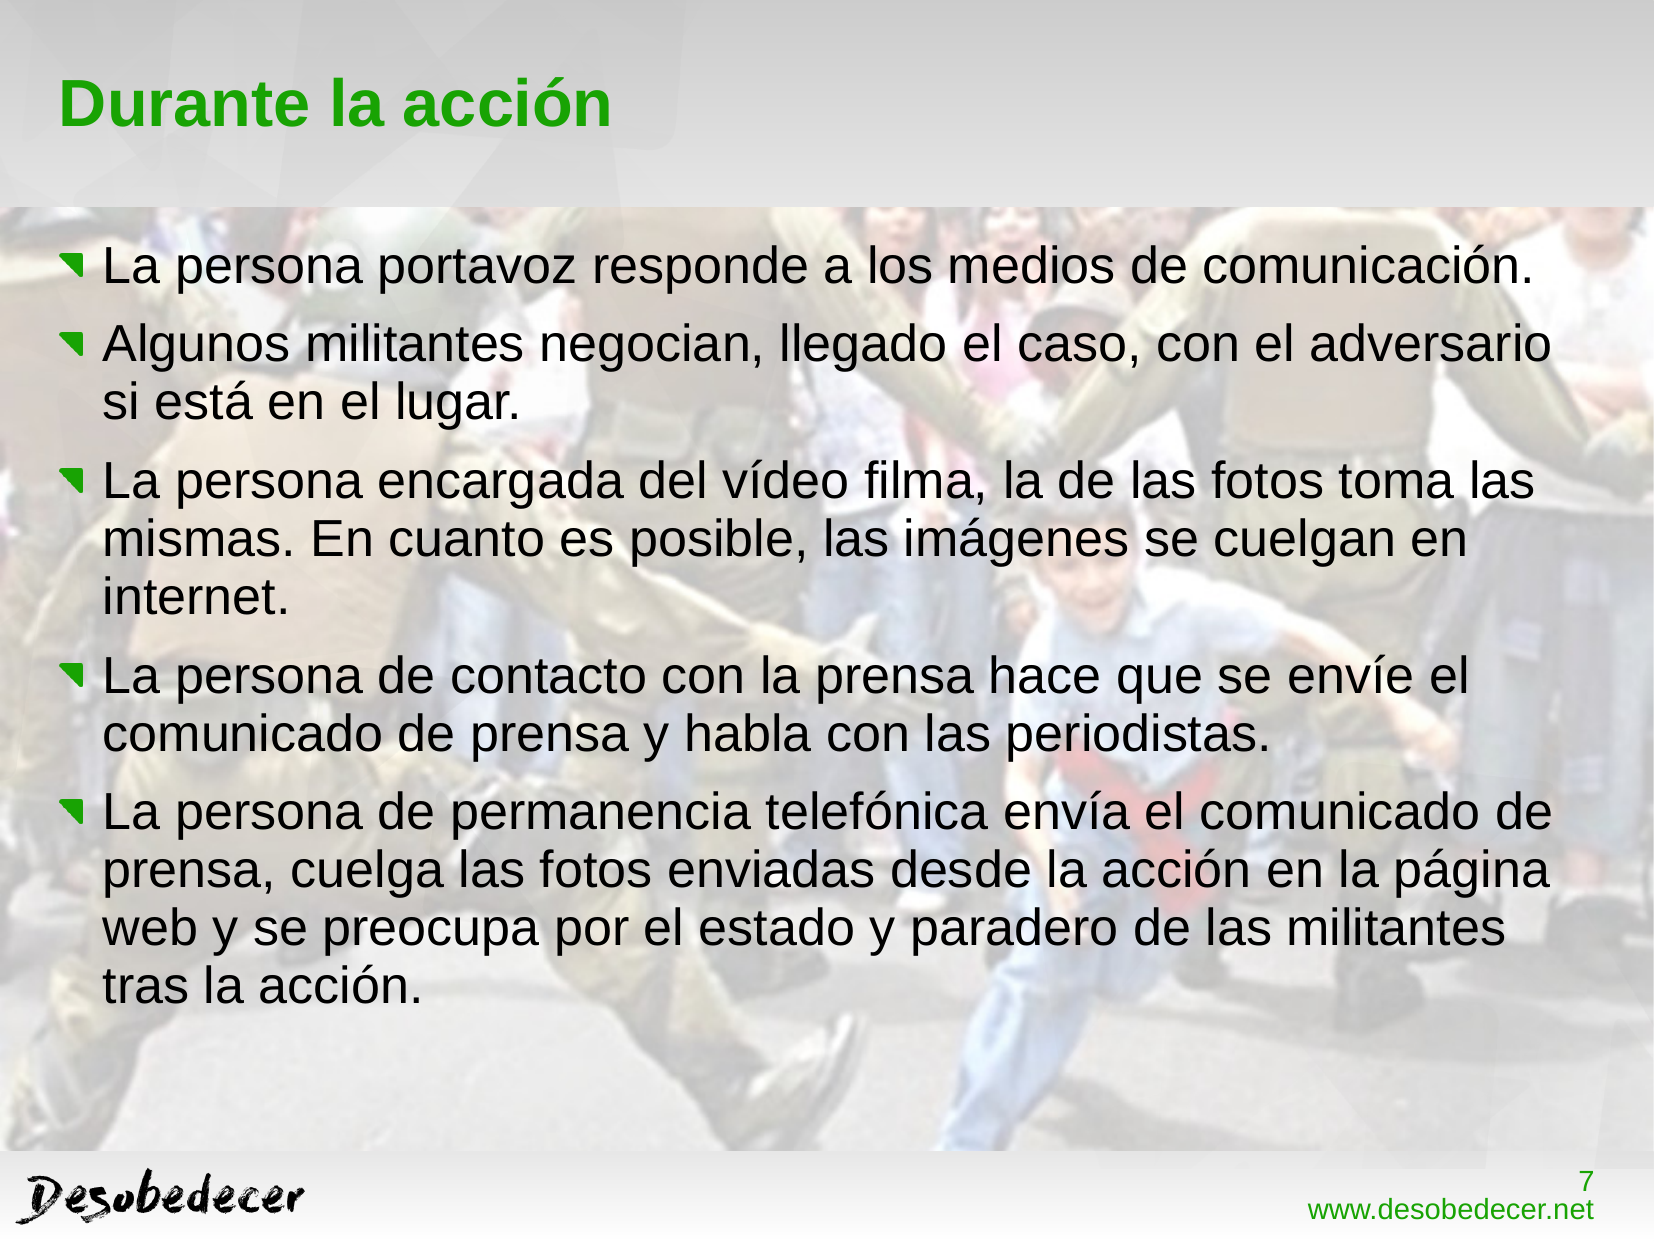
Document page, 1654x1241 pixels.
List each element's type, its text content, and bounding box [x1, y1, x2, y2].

picture [0, 0, 1654, 1169]
list La persona portavoz responde a los medios de comunicación. Algunos militantes negocian, llegado el caso, con el adversario si está en el lugar. La persona encargada del vídeo filma, la de las fotos toma las mismas. En cuanto es posible, las imágenes se cuelgan en internet. La persona de contacto con la prensa hace que se envíe el comunicado de prensa y habla con las periodistas. La persona de permanencia telefónica envía el comunicado de prensa, cuelga las fotos enviadas desde la acción en la página web y se preocupa por el estado y paradero de las militantes tras la acción. [59, 236, 1595, 1022]
picture [11, 1162, 308, 1228]
title Durante la acción [59, 29, 1595, 178]
